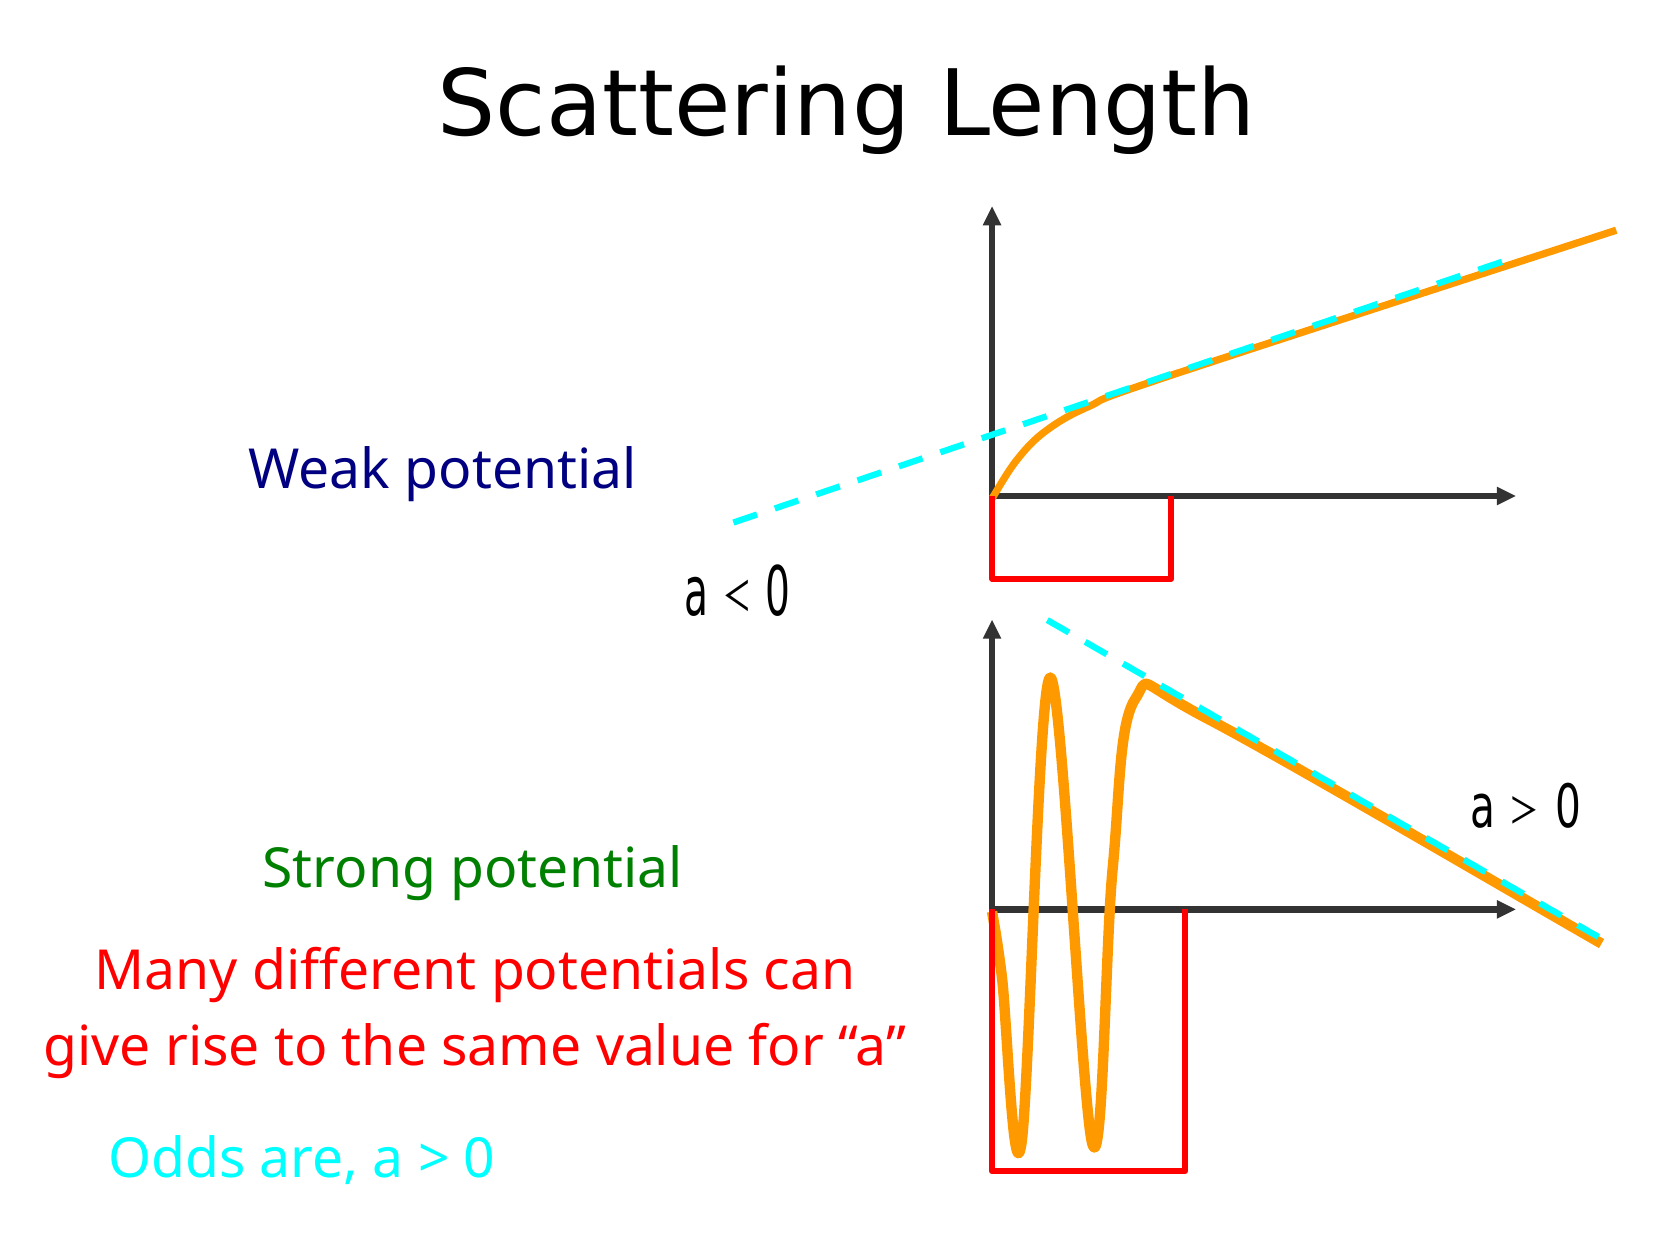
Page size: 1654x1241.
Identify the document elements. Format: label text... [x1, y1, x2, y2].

text_box Many different potentials can give rise to the same value for “a” [0, 923, 963, 1090]
text_box Weak potential [233, 421, 653, 513]
text_box Strong potential [247, 821, 699, 912]
chart [1460, 771, 1596, 842]
chart [675, 551, 806, 632]
title Scattering Length [289, 13, 1406, 193]
text_box Odds are, a > 0 [93, 1110, 511, 1202]
